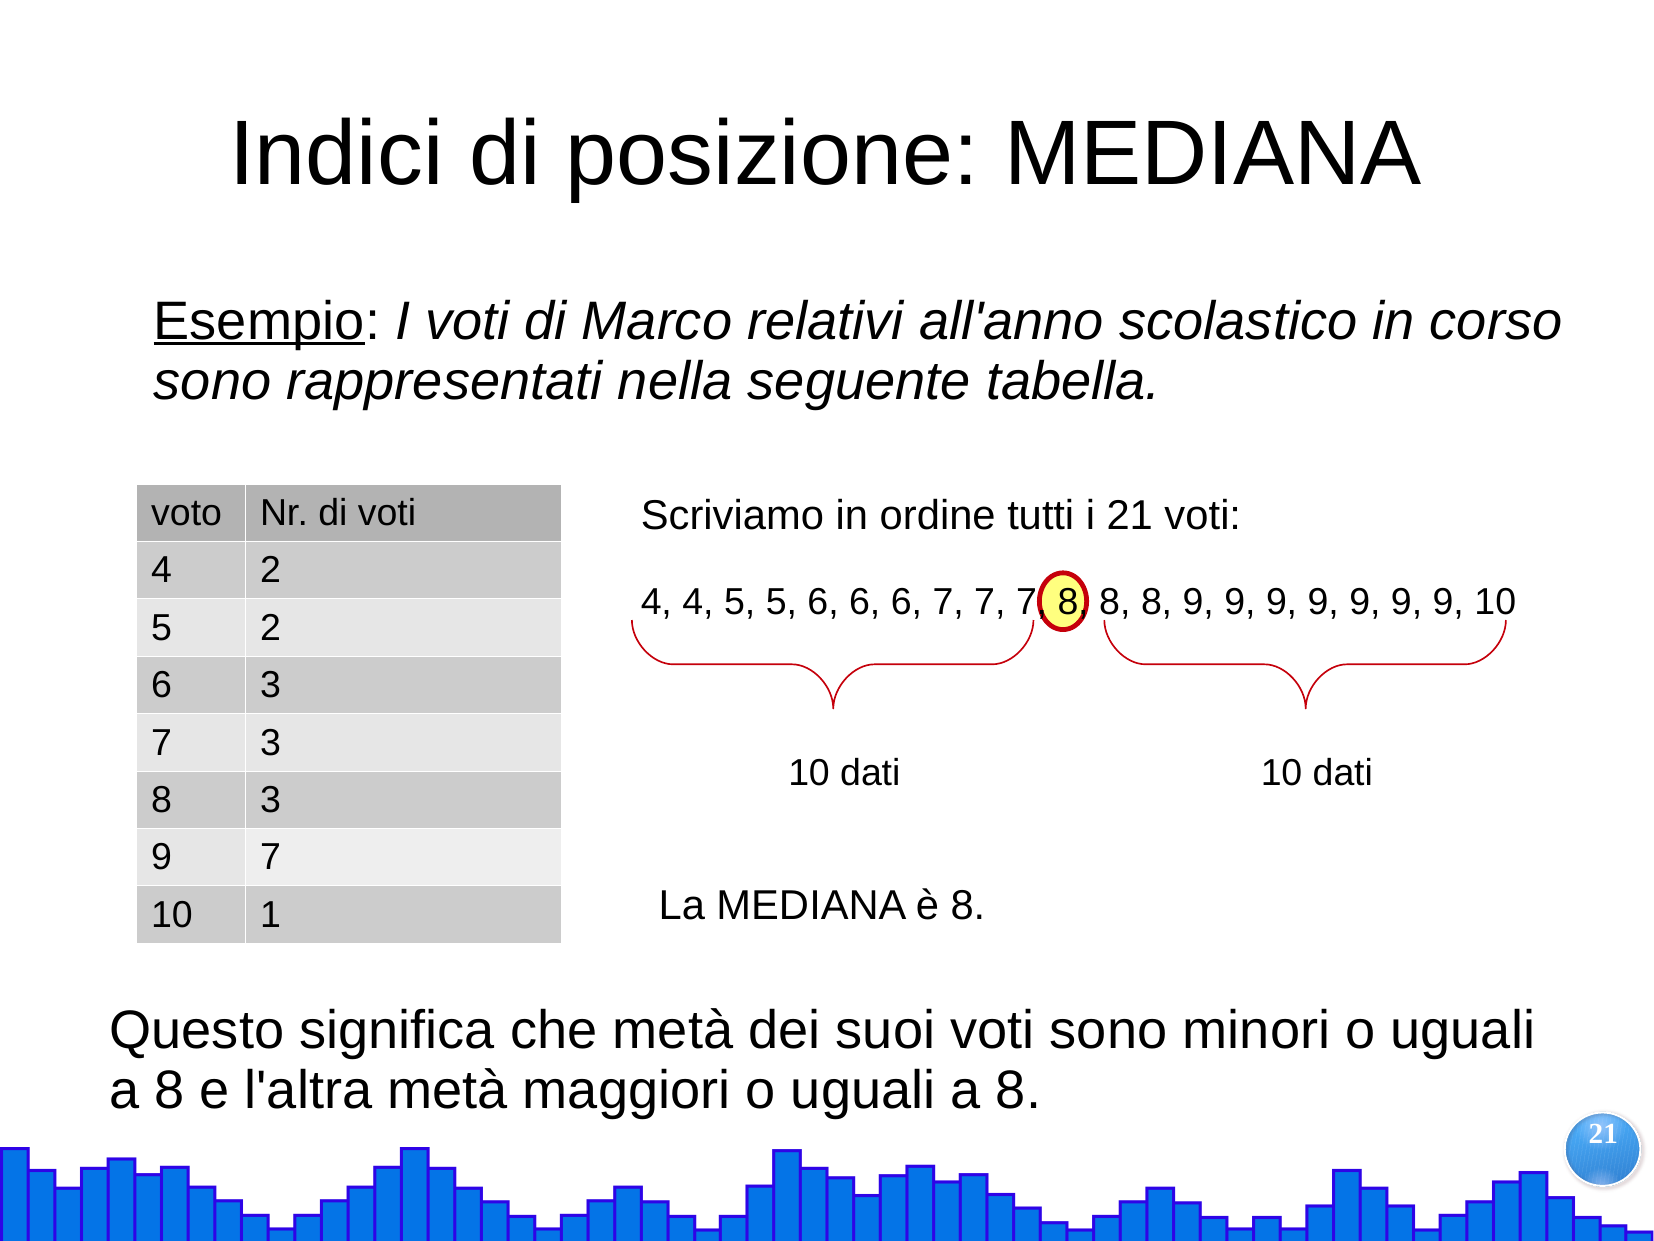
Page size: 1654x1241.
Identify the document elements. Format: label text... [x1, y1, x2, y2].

table_header voto [137, 485, 245, 541]
text_box Questo significa che metà dei suoi voti sono minori o uguali a 8 e l'altra metà maggiori o uguali a 8. [94, 991, 1595, 1196]
text_box La MEDIANA è 8. [643, 874, 1353, 936]
table_cell 7 [137, 714, 245, 771]
table_cell 10 [137, 886, 245, 943]
table_cell 6 [137, 657, 245, 713]
table_cell 4 [137, 542, 245, 598]
text_box 10 dati [773, 744, 928, 801]
table_cell 8 [137, 772, 245, 828]
table_cell 1 [246, 886, 561, 943]
list Esempio: I voti di Marco relativi all'anno scolastico in corso sono rappresentati nella seguente tabella. [635, 631, 1030, 697]
table_header Nr. di voti [246, 485, 561, 541]
table_cell 9 [137, 829, 245, 885]
text_box Scriviamo in ordine tutti i 21 voti: 4, 4, 5, 5, 6, 6, 6, 7, 7, 7, 8, 8, 8, 9, 9, 9, 9, 9, 9, 9, 10 [625, 484, 1630, 631]
text_box 10 dati [1246, 744, 1400, 801]
list Esempio: I voti di Marco relativi all'anno scolastico in corso sono rappresentati nella seguente tabella. [1108, 631, 1503, 698]
table_cell 7 [246, 829, 561, 885]
picture [0, 1147, 1654, 1241]
list Esempio: I voti di Marco relativi all'anno scolastico in corso sono rappresentati nella seguente tabella. [82, 290, 1571, 1010]
table_cell 3 [246, 772, 561, 828]
table_cell 2 [246, 599, 561, 656]
table_cell 3 [246, 714, 561, 771]
table_cell 5 [137, 599, 245, 656]
table_cell 3 [246, 657, 561, 713]
table_cell 2 [246, 542, 561, 598]
title Indici di posizione: MEDIANA [82, 49, 1571, 257]
